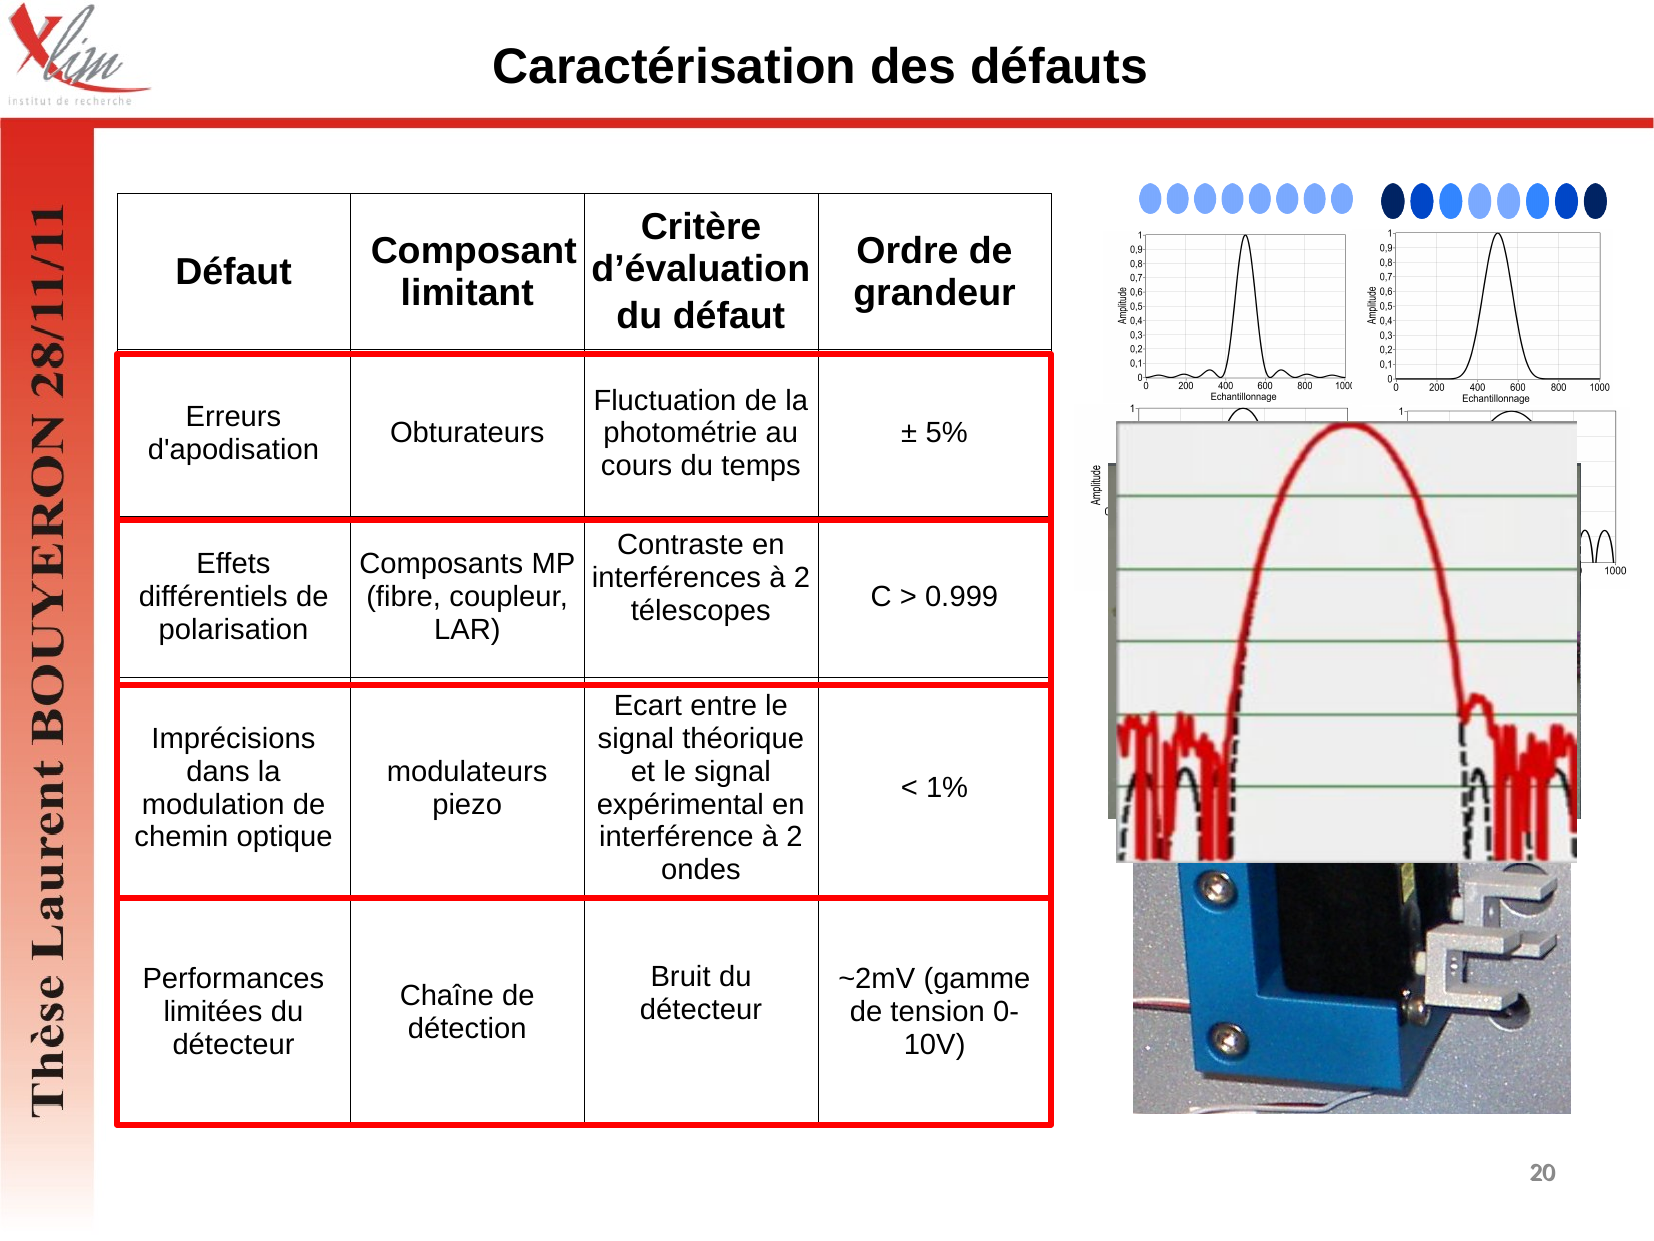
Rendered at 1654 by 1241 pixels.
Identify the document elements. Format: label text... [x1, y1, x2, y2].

table_header Critère d’évaluation du défaut [585, 194, 818, 349]
chart [1104, 460, 1116, 821]
table_header Ordre de grandeur [819, 194, 1051, 349]
table_cell C > 0.999 [819, 523, 1048, 677]
text_box <numéro> [1185, 1129, 1571, 1213]
table_cell Effets différentiels de polarisation [120, 523, 350, 677]
table_cell ~2mV (gamme de tension 0-10V) [819, 901, 1048, 1122]
table_cell Bruit du détecteur [585, 901, 818, 1122]
table_cell Contraste en interférences à 2 télescopes [585, 523, 818, 677]
table_header Composant limitant [351, 194, 584, 349]
table_cell Ecart entre le signal théorique et le signal expérimental en interférence à 2 ondes [585, 688, 818, 895]
table_cell Erreurs d'apodisation [120, 357, 350, 516]
text_box Caractérisation des défauts [410, 25, 1231, 102]
table_cell Chaîne de détection [351, 901, 584, 1122]
table_cell Imprécisions dans la modulation de chemin optique [120, 688, 350, 895]
table_cell < 1% [819, 678, 1048, 682]
table_cell Performances limitées du détecteur [120, 901, 350, 1122]
table_cell ± 5% [819, 357, 1048, 516]
chart [1577, 460, 1583, 821]
table_cell modulateurs piezo [351, 678, 584, 682]
table_cell Fluctuation de la photométrie au cours du temps [585, 357, 818, 516]
table_cell Composants MP (fibre, coupleur, LAR) [351, 523, 584, 677]
picture [0, 0, 1654, 1241]
table_cell < 1% [819, 688, 1048, 895]
table_header Défaut [118, 194, 350, 349]
table_cell Obturateurs [351, 357, 584, 516]
table_cell modulateurs piezo [351, 688, 584, 895]
